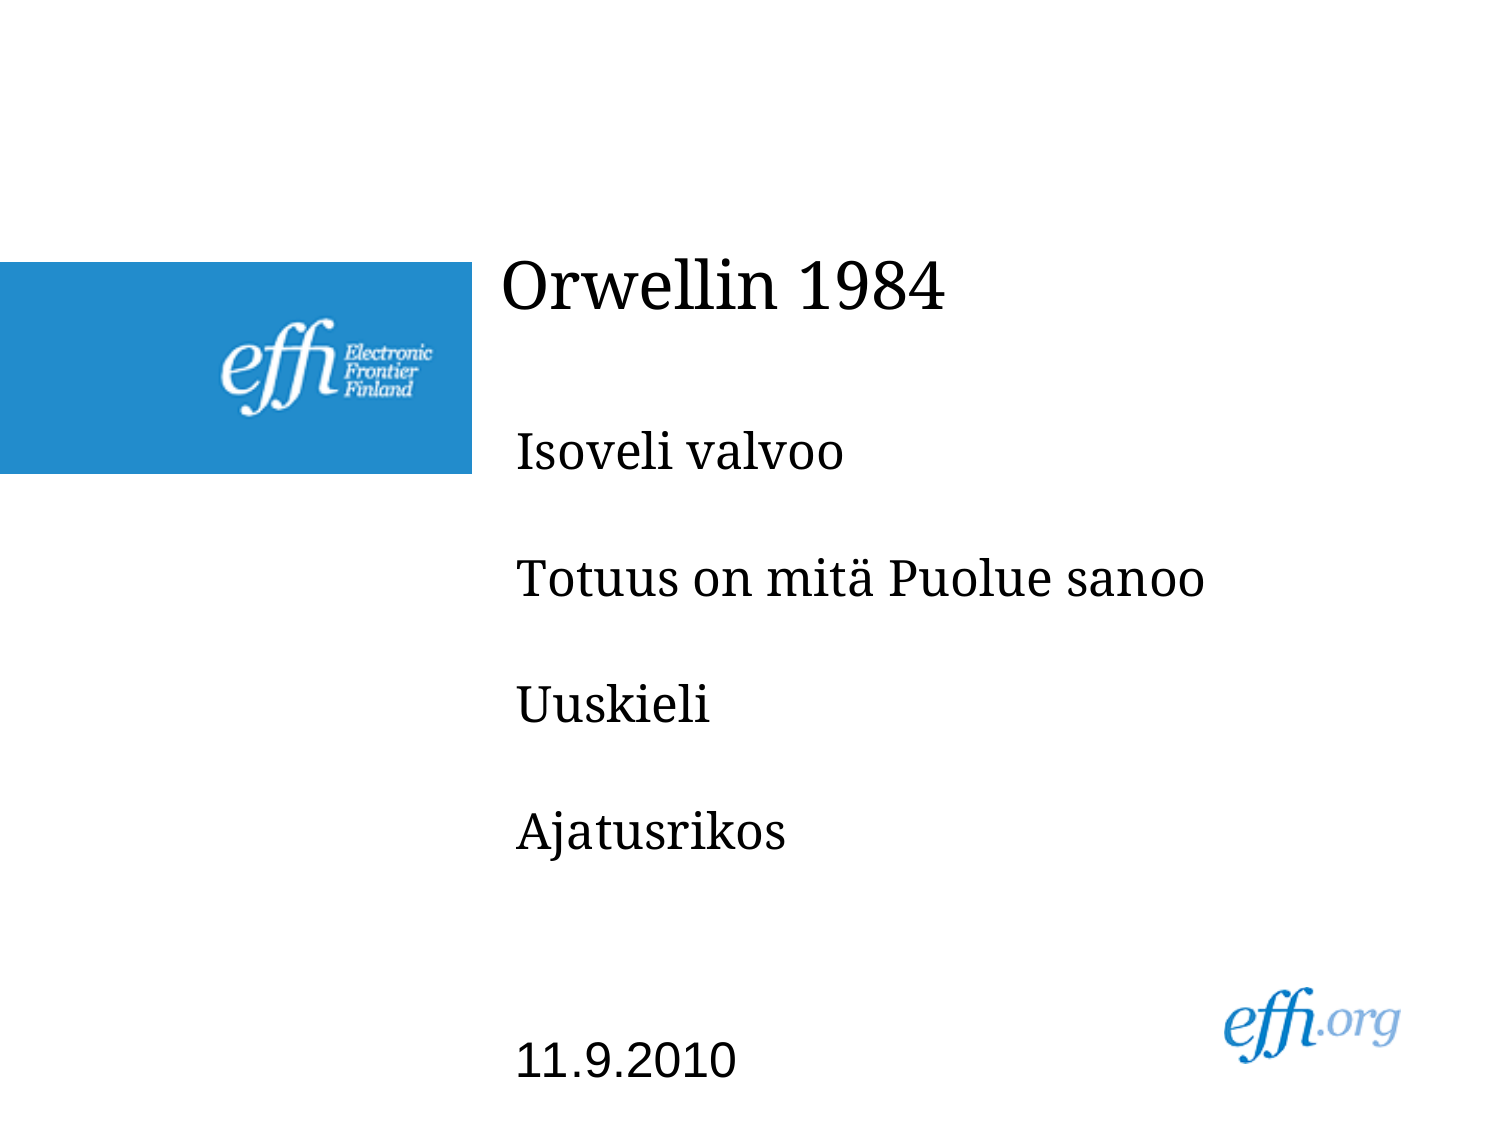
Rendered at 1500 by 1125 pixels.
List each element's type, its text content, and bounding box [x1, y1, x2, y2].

picture [0, 262, 472, 474]
list Isoveli valvoo Totuus on mitä Puolue sanoo Uuskieli Ajatusrikos [501, 413, 1427, 1004]
picture [1224, 1004, 1401, 1064]
title Orwellin 1984 [500, 199, 1425, 375]
